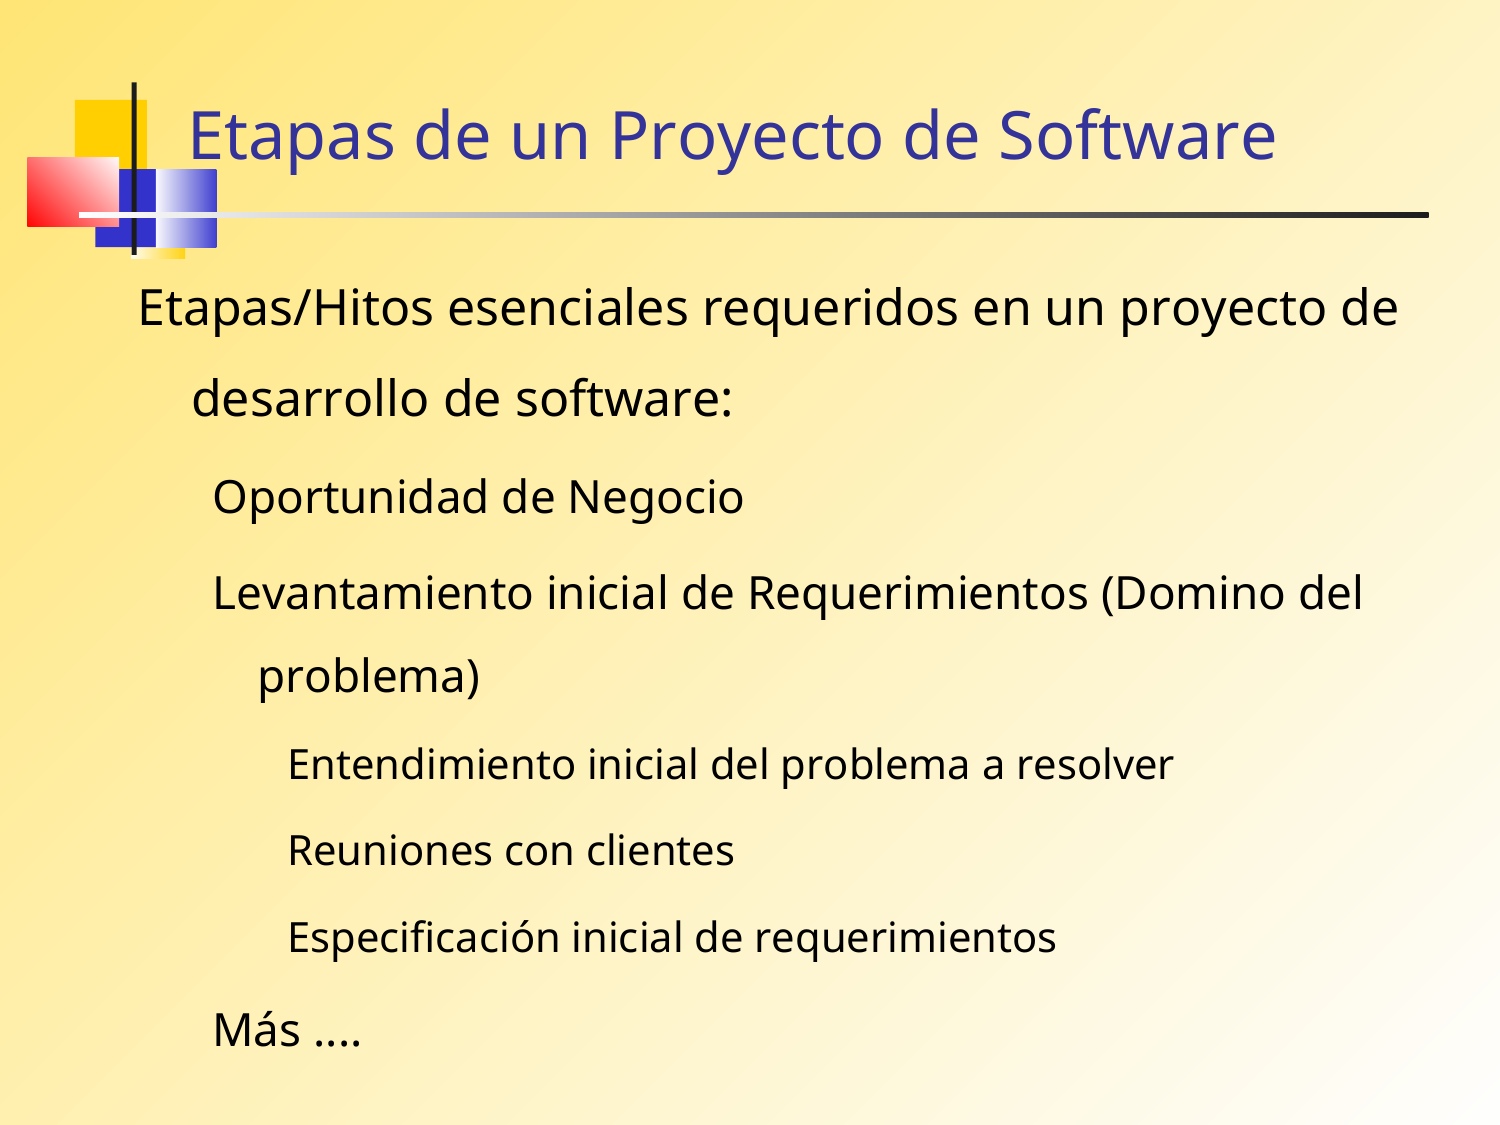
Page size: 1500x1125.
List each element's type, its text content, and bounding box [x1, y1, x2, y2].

title Etapas de un Proyecto de Software [187, 44, 1464, 193]
list Etapas/Hitos esenciales requeridos en un proyecto de desarrollo de software: Oportunidad de Negocio Levantamiento inicial de Requerimientos (Domino del problema)‏ Entendimiento inicial del problema a resolver Reuniones con clientes Especificación inicial de requerimientos Más .... [137, 249, 1461, 998]
